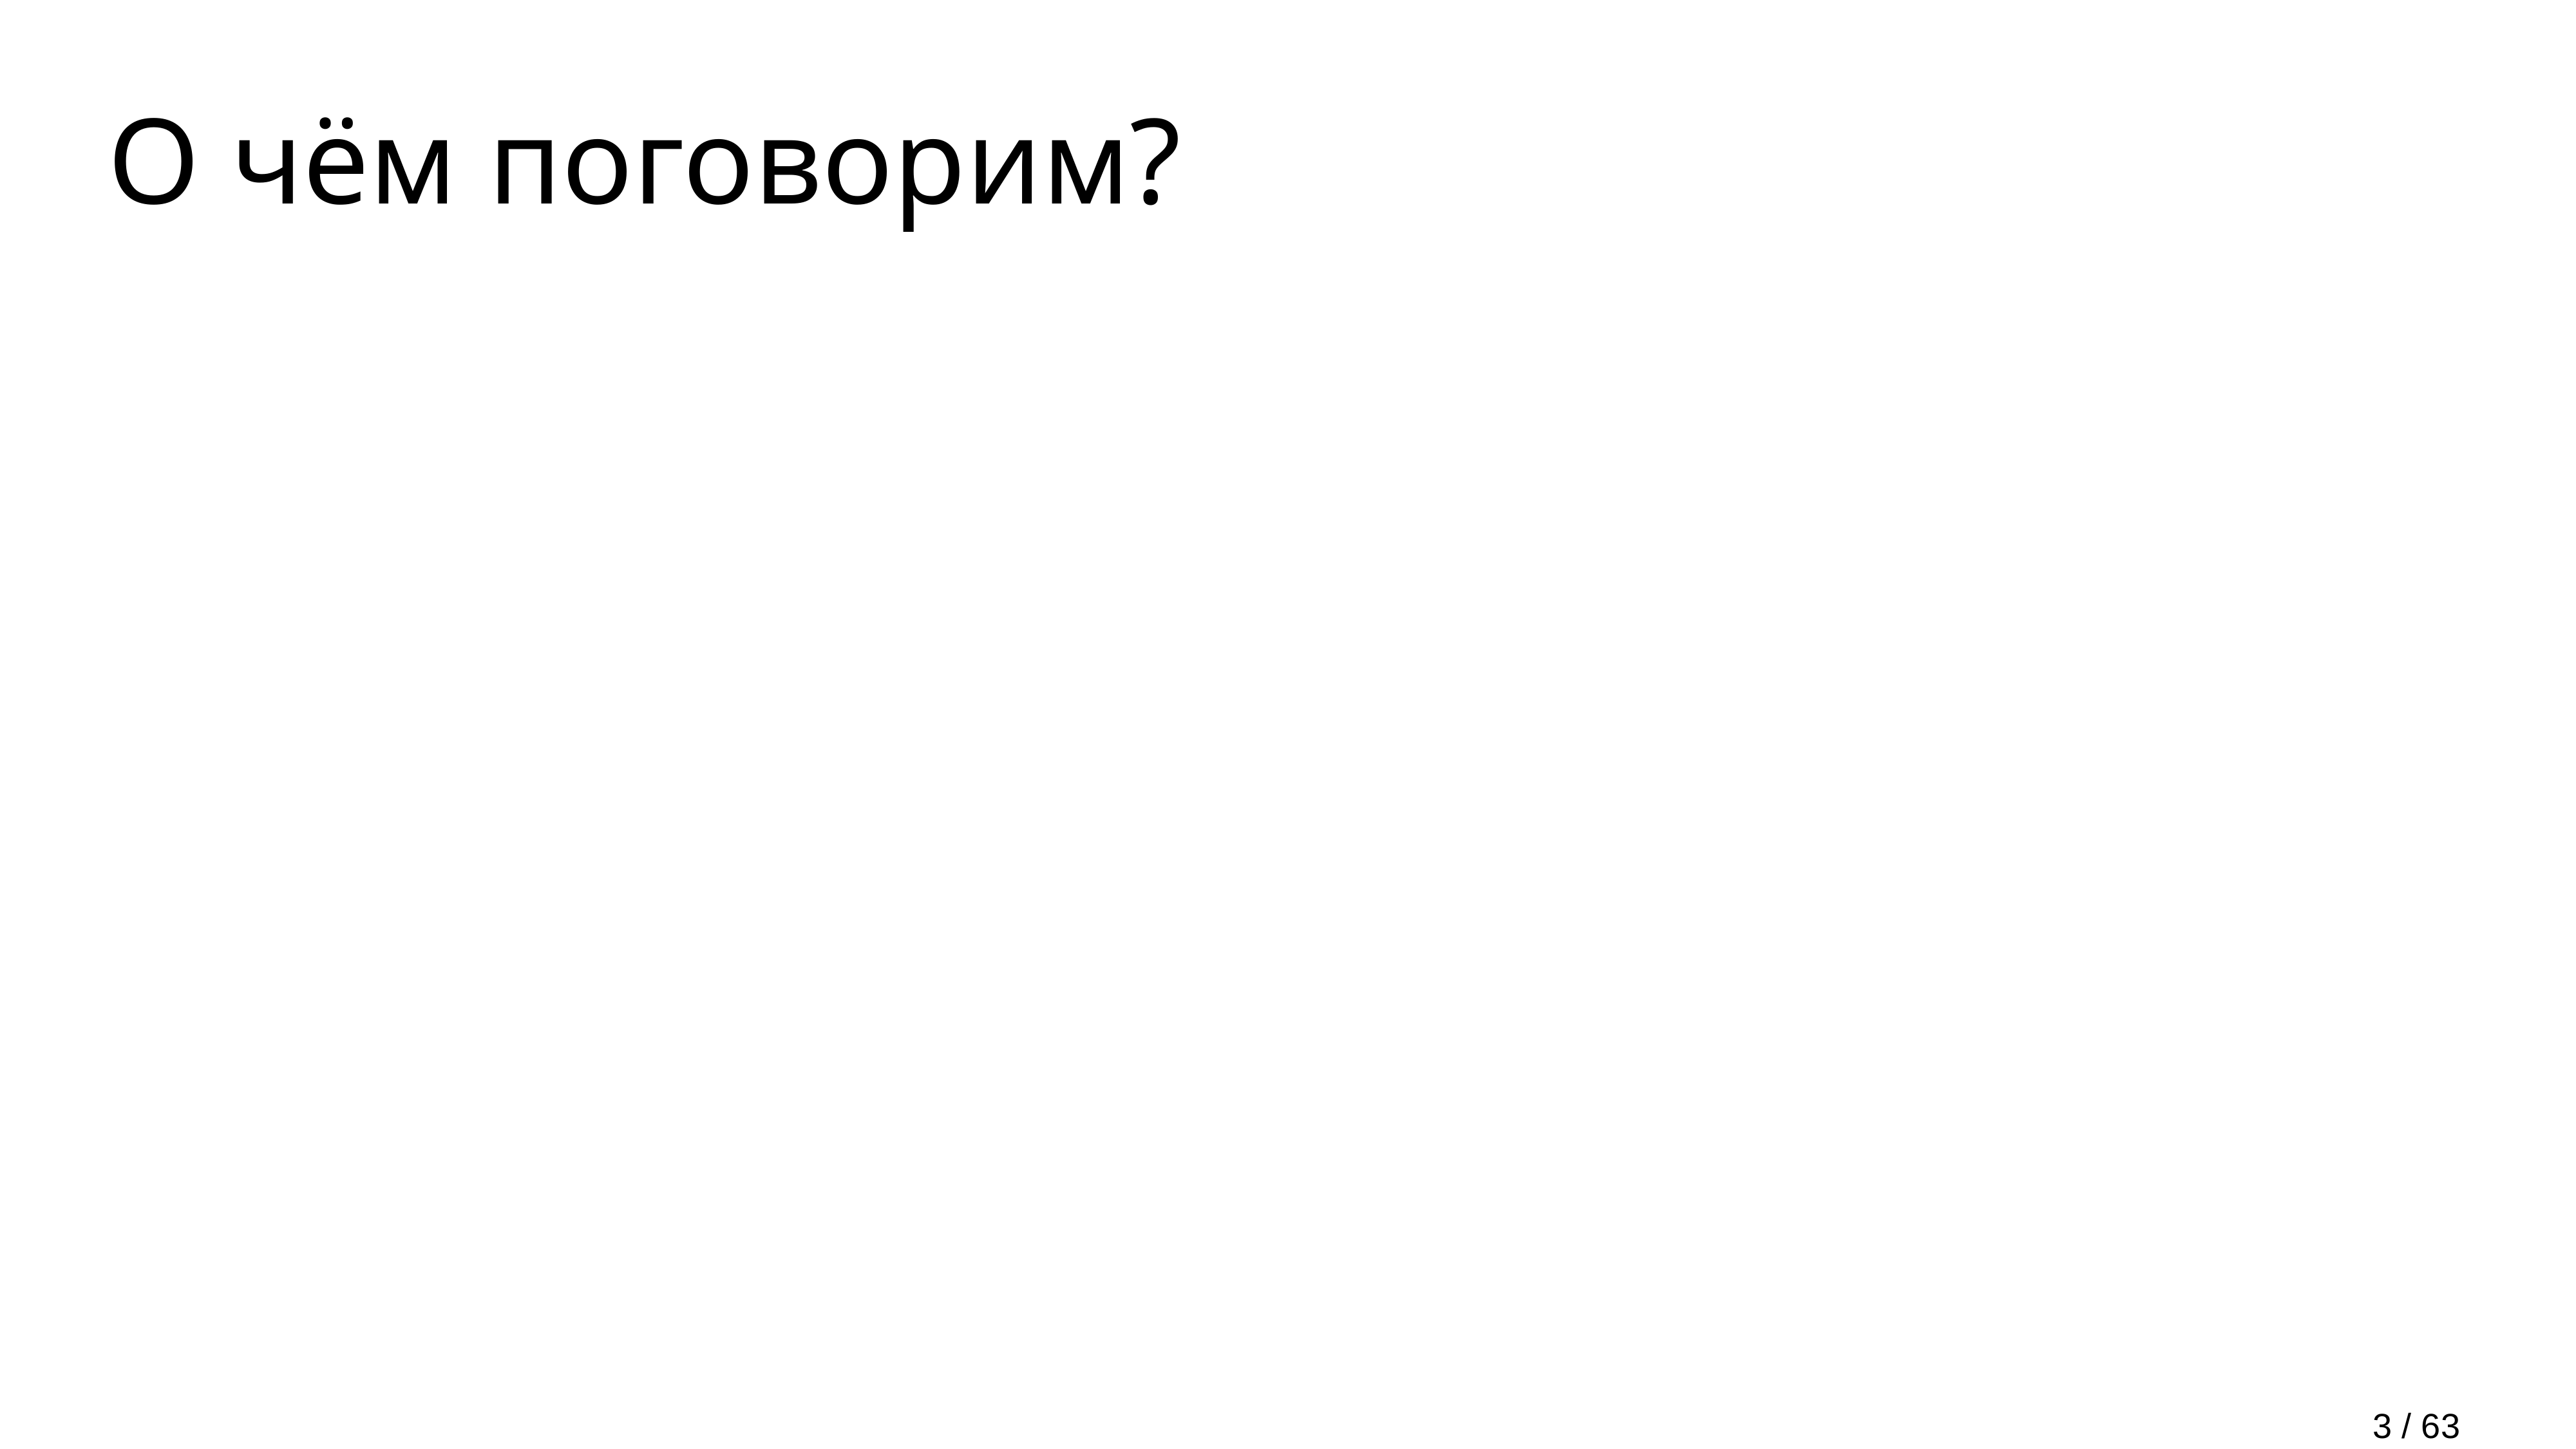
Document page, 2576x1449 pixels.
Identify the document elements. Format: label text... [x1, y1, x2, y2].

title О чём поговорим? [108, 80, 2468, 242]
text_box <number> / 63 [2363, 1402, 2576, 1449]
